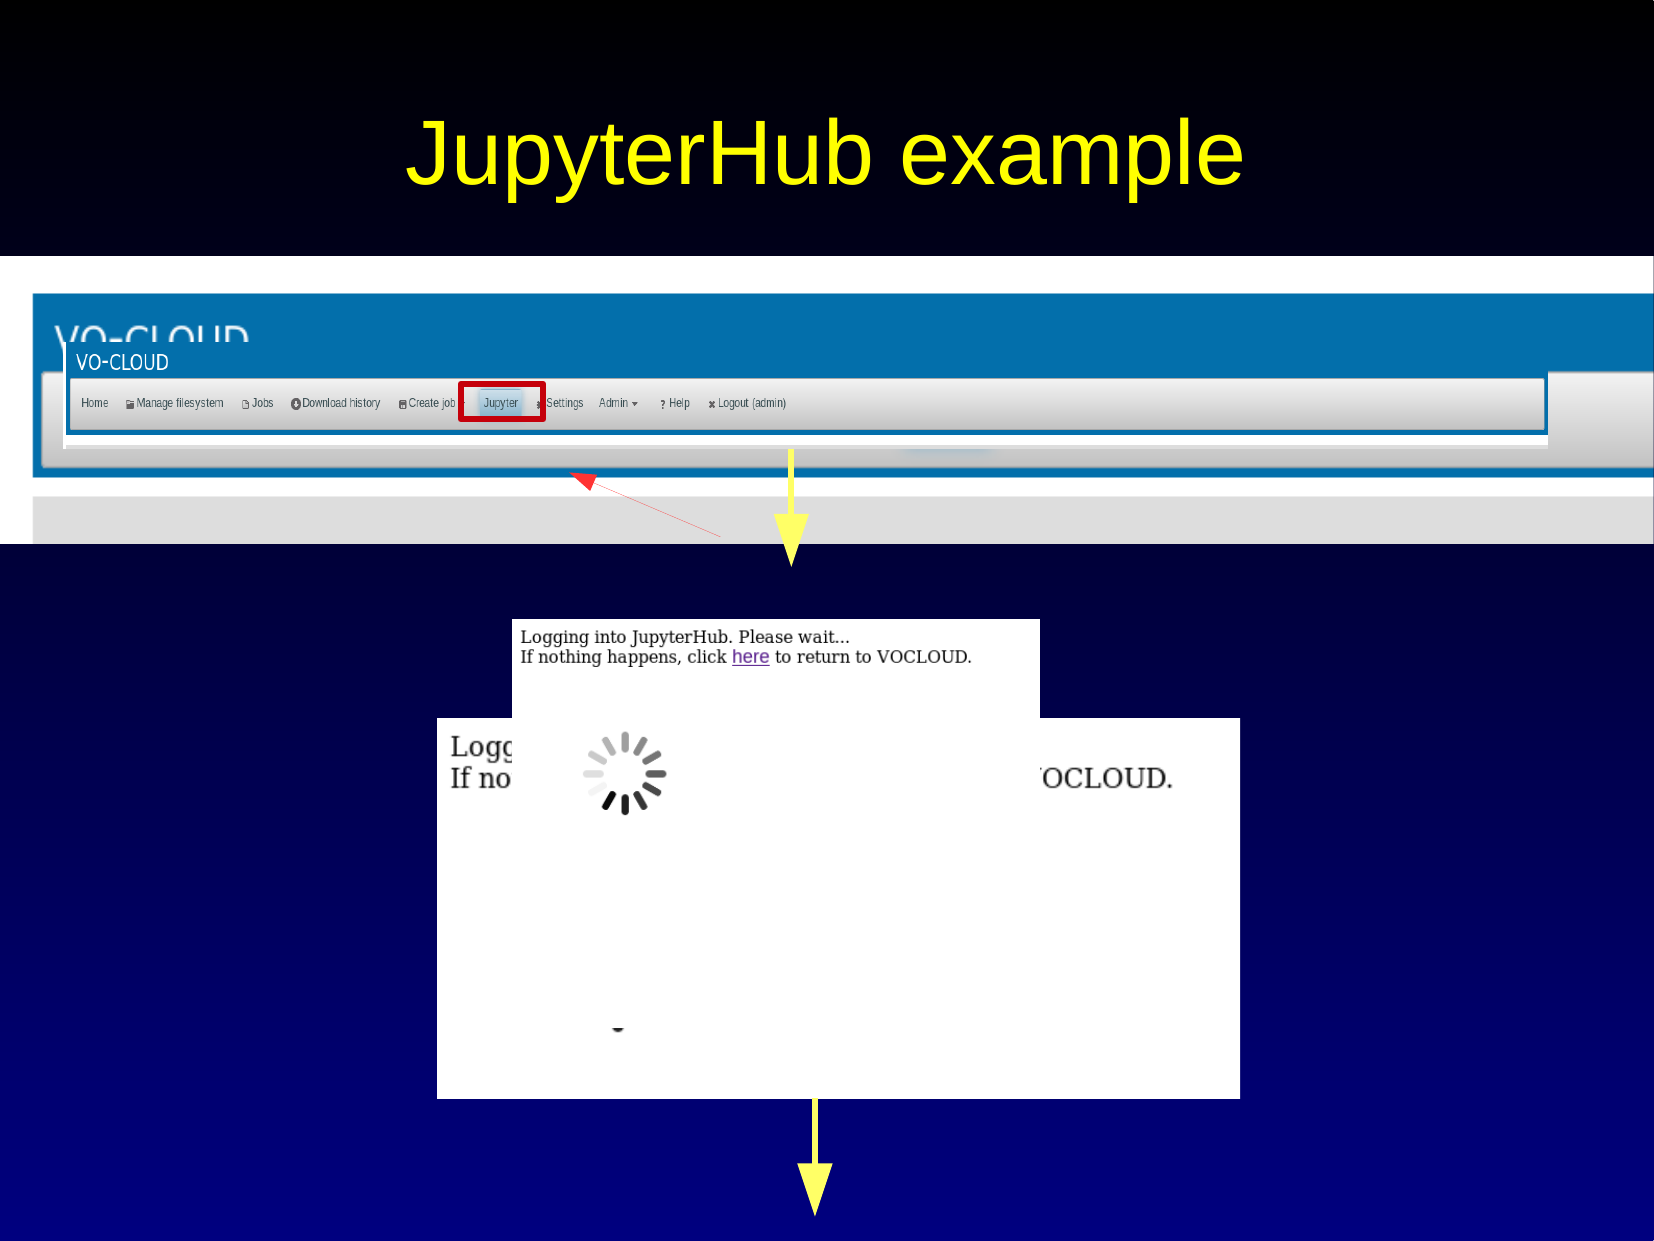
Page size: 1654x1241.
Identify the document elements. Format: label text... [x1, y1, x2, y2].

text_box [460, 383, 544, 420]
picture [0, 256, 1654, 544]
picture [437, 619, 1241, 1099]
title JupyterHub example [82, 49, 1571, 256]
